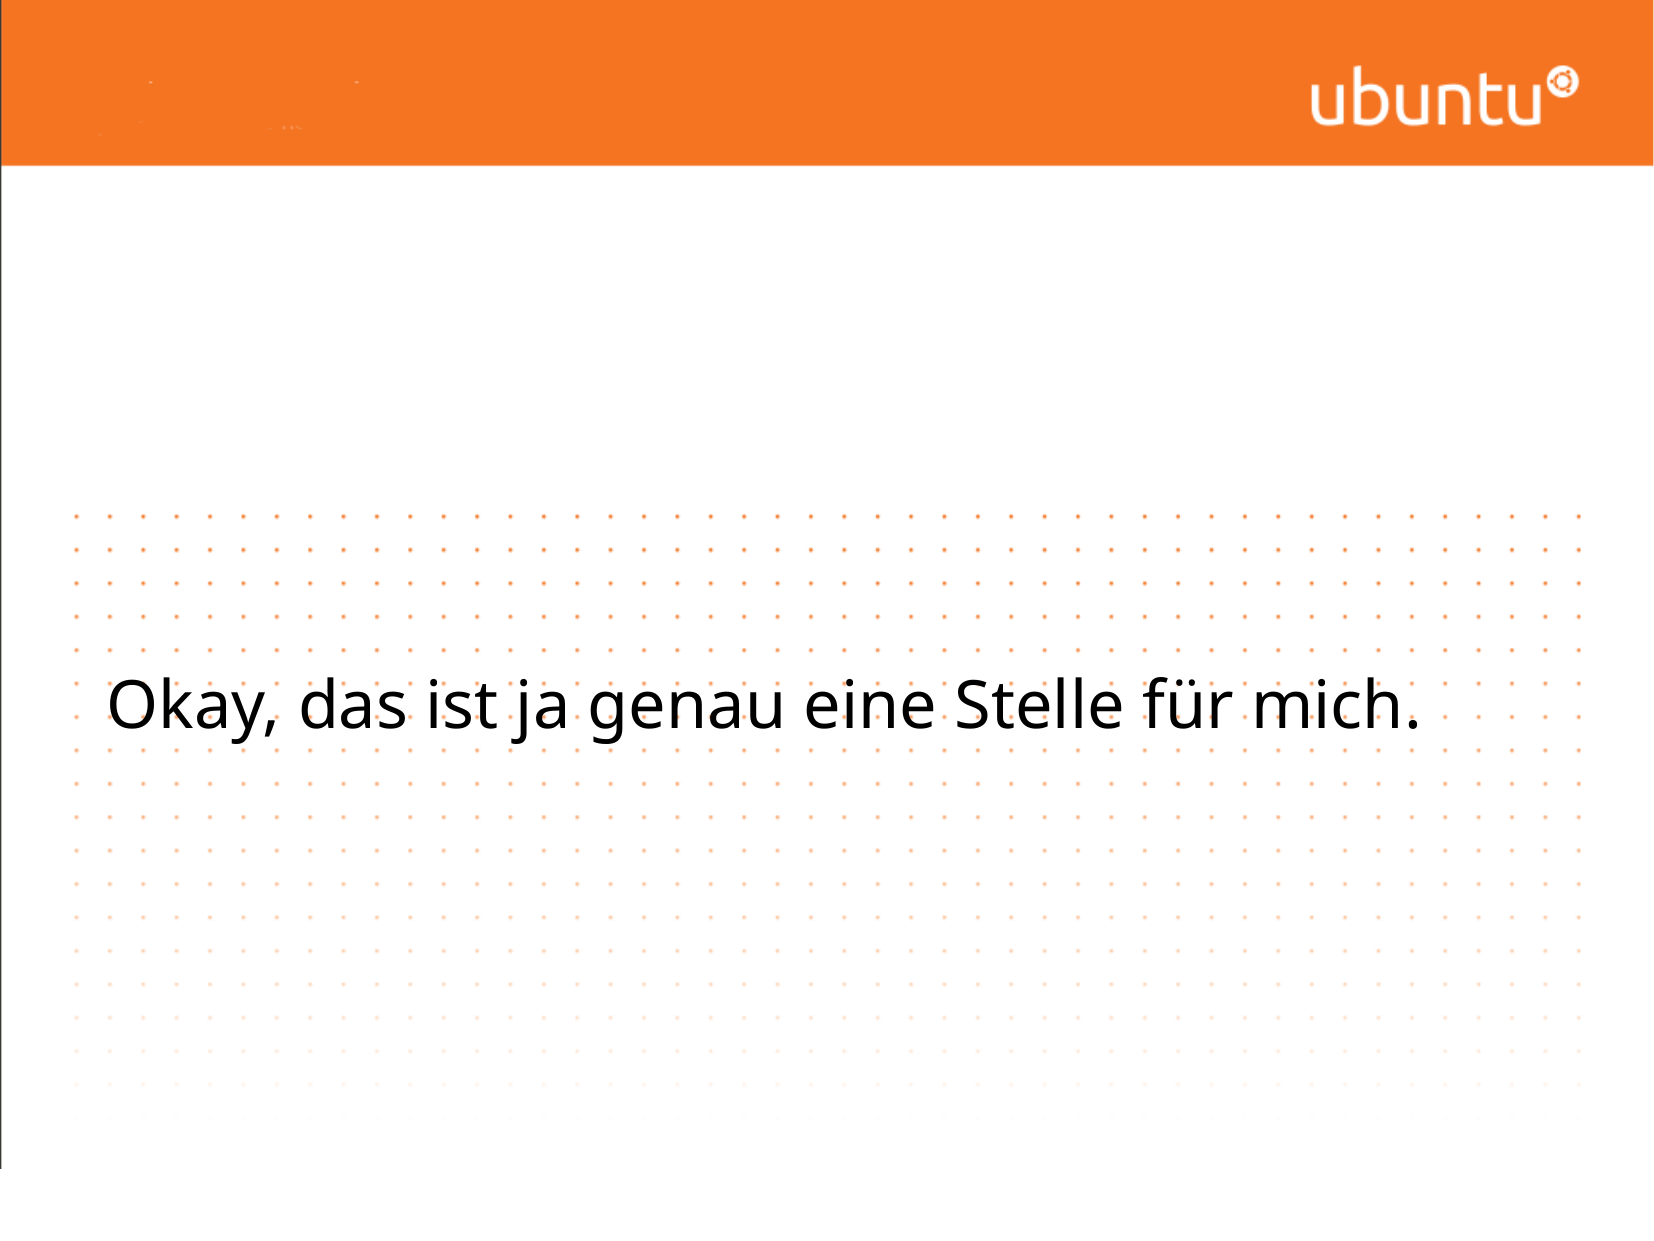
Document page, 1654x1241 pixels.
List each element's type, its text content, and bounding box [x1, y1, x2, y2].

subtitle Okay, das ist ja genau eine Stelle für mich. [35, 153, 1619, 1241]
picture [0, 0, 1654, 1169]
